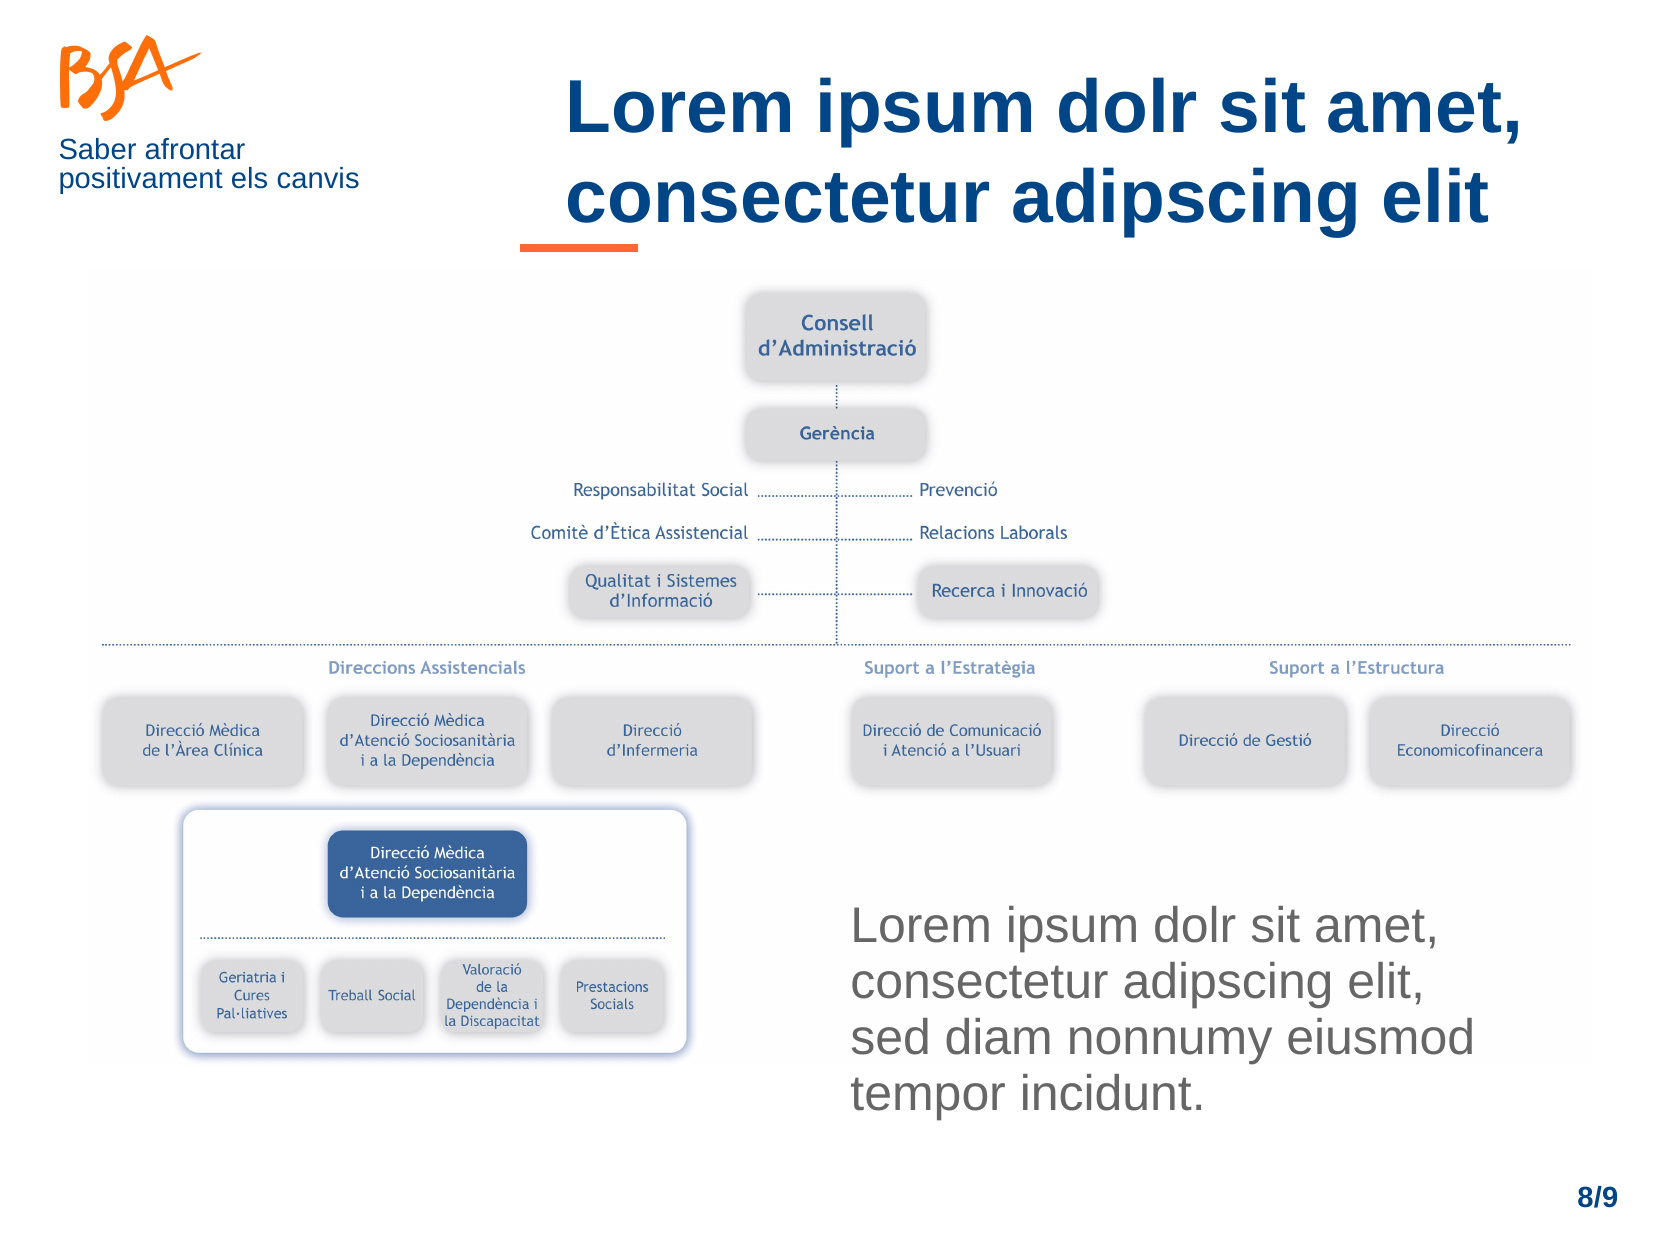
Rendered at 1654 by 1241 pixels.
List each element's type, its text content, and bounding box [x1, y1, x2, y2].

text_box Saber afrontar positivament els canvis [58, 135, 390, 219]
text_box Lorem ipsum dolr sit amet, consectetur adipscing elit, sed diam nonnumy eiusmod tempor incidunt. [850, 897, 1501, 1182]
text_box Lorem ipsum dolr sit amet, consectetur adipscing elit [565, 65, 1606, 860]
picture [82, 268, 1595, 1067]
picture [60, 35, 201, 121]
